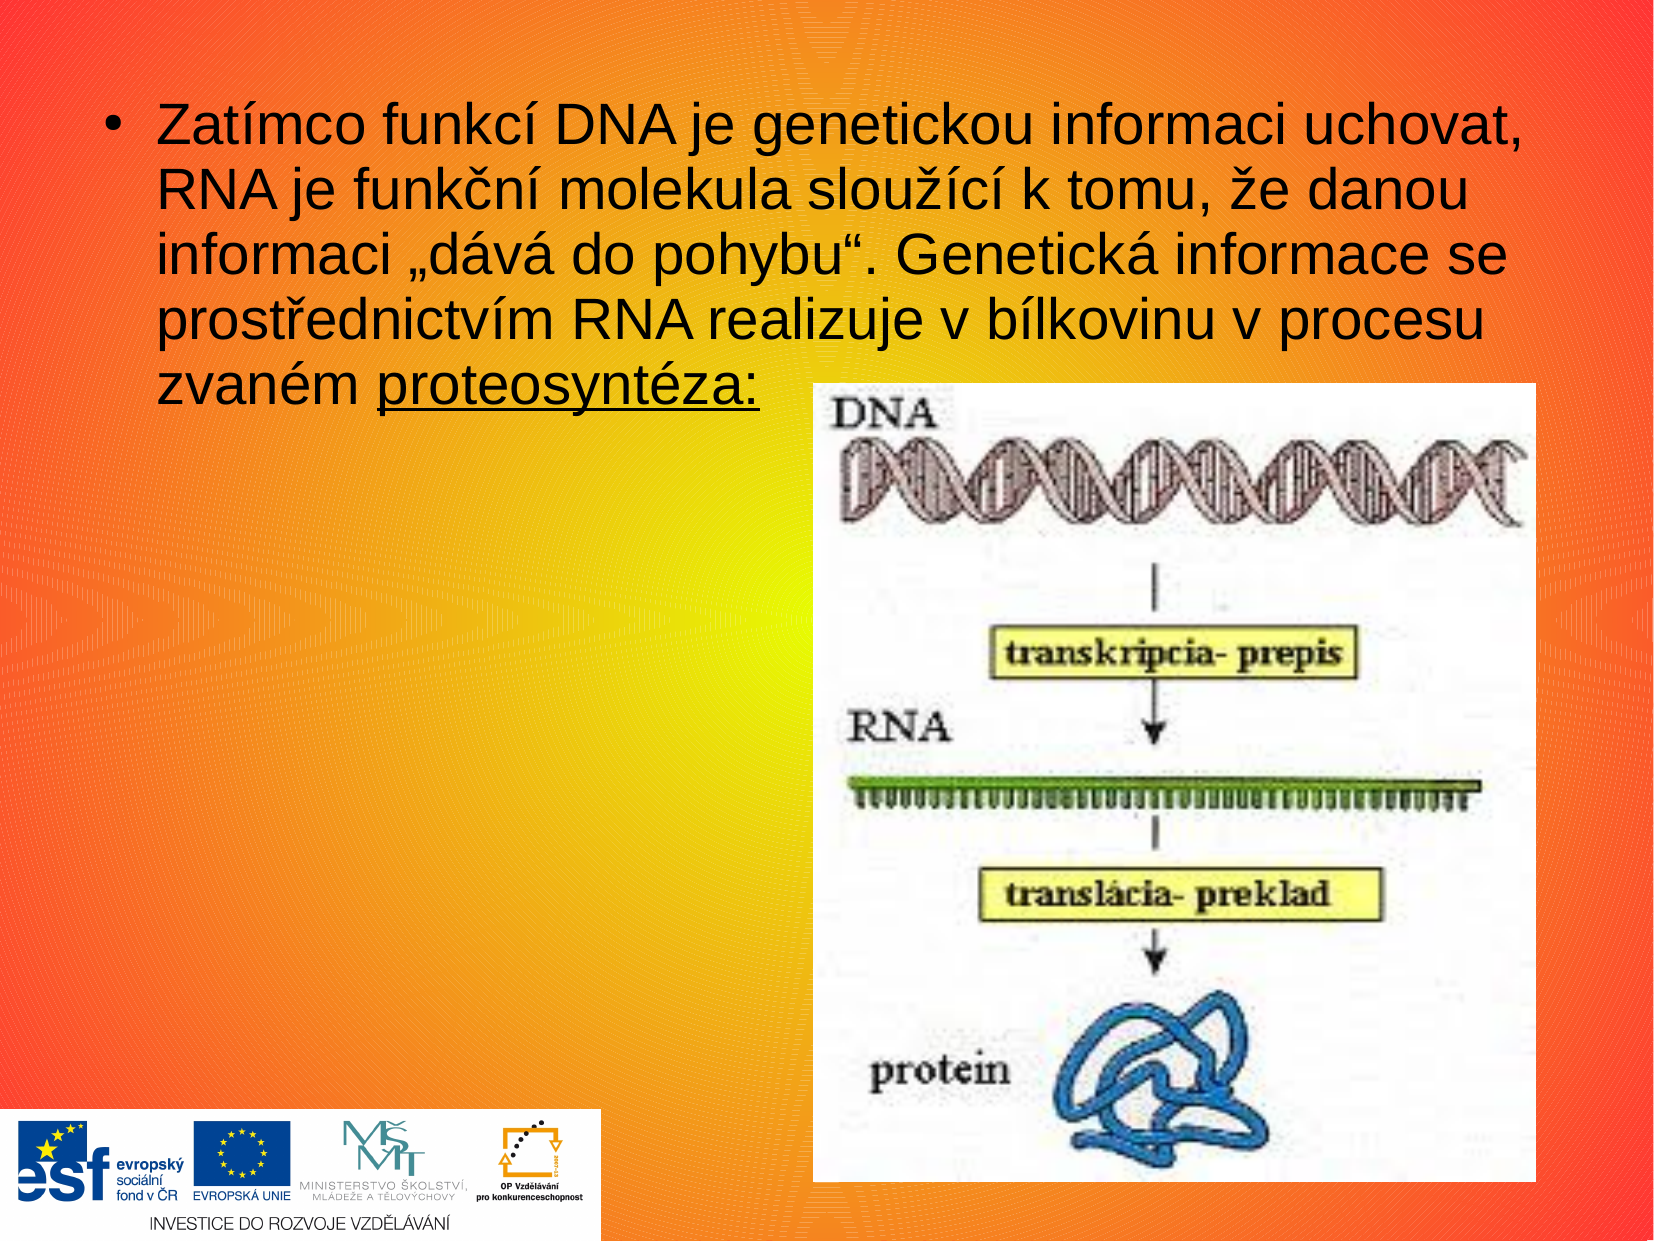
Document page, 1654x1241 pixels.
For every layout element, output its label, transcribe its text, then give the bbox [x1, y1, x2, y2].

picture [813, 383, 1536, 1182]
picture [0, 1109, 601, 1241]
list Zatímco funkcí DNA je genetickou informaci uchovat, RNA je funkční molekula sloužící k tomu, že danou informaci „dává do pohybu“. Genetická informace se prostřednictvím RNA realizuje v bílkovinu v procesu zvaném proteosyntéza: [85, 91, 1574, 911]
